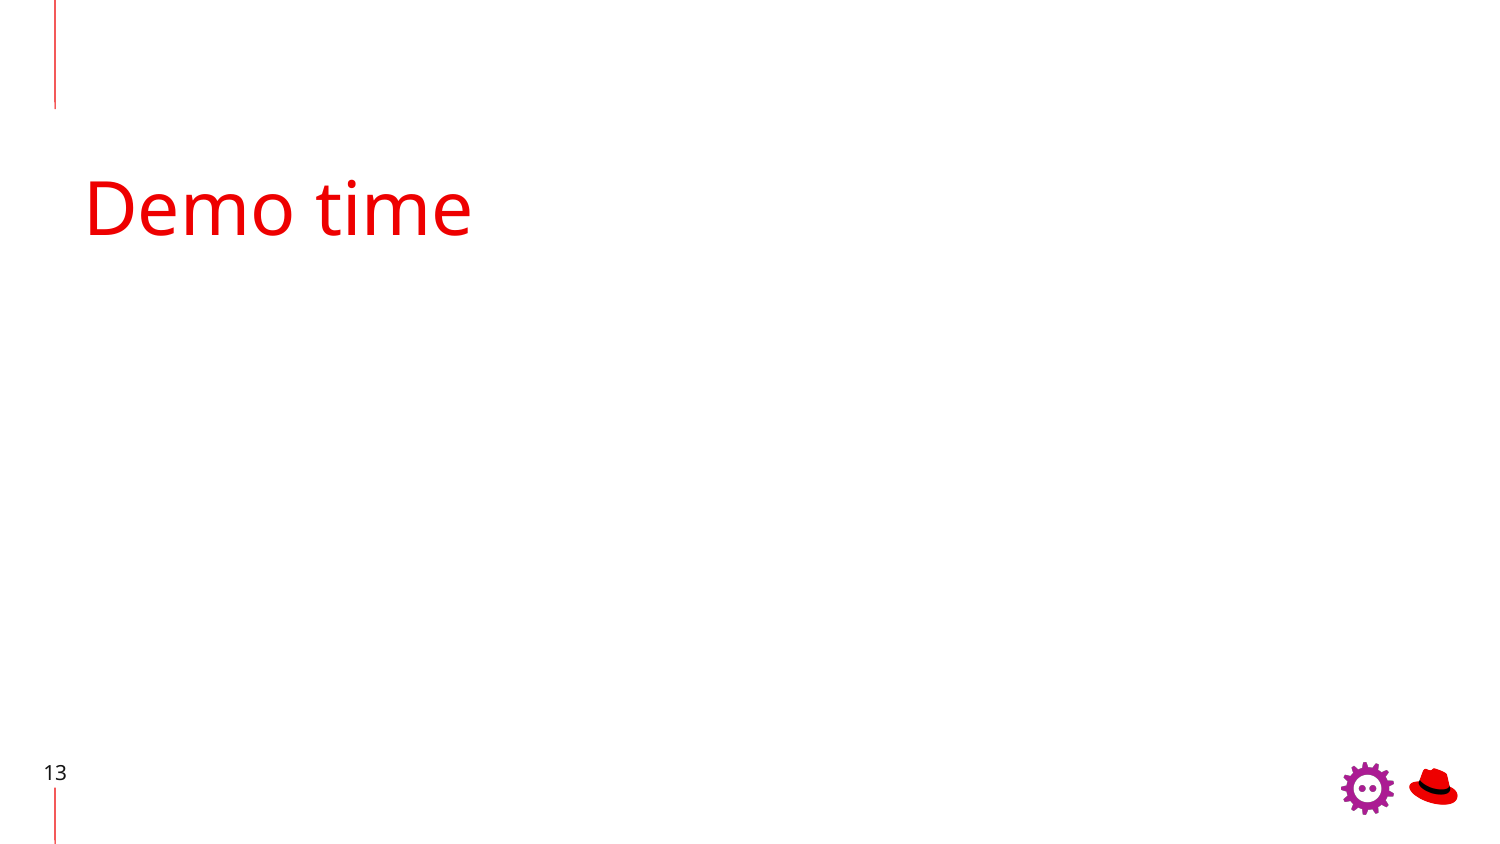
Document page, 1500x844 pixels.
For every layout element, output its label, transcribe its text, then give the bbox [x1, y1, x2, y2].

slide_number <number> [21, 774, 89, 788]
picture [1341, 762, 1394, 815]
picture [1409, 768, 1458, 805]
title Demo time [83, 160, 559, 410]
